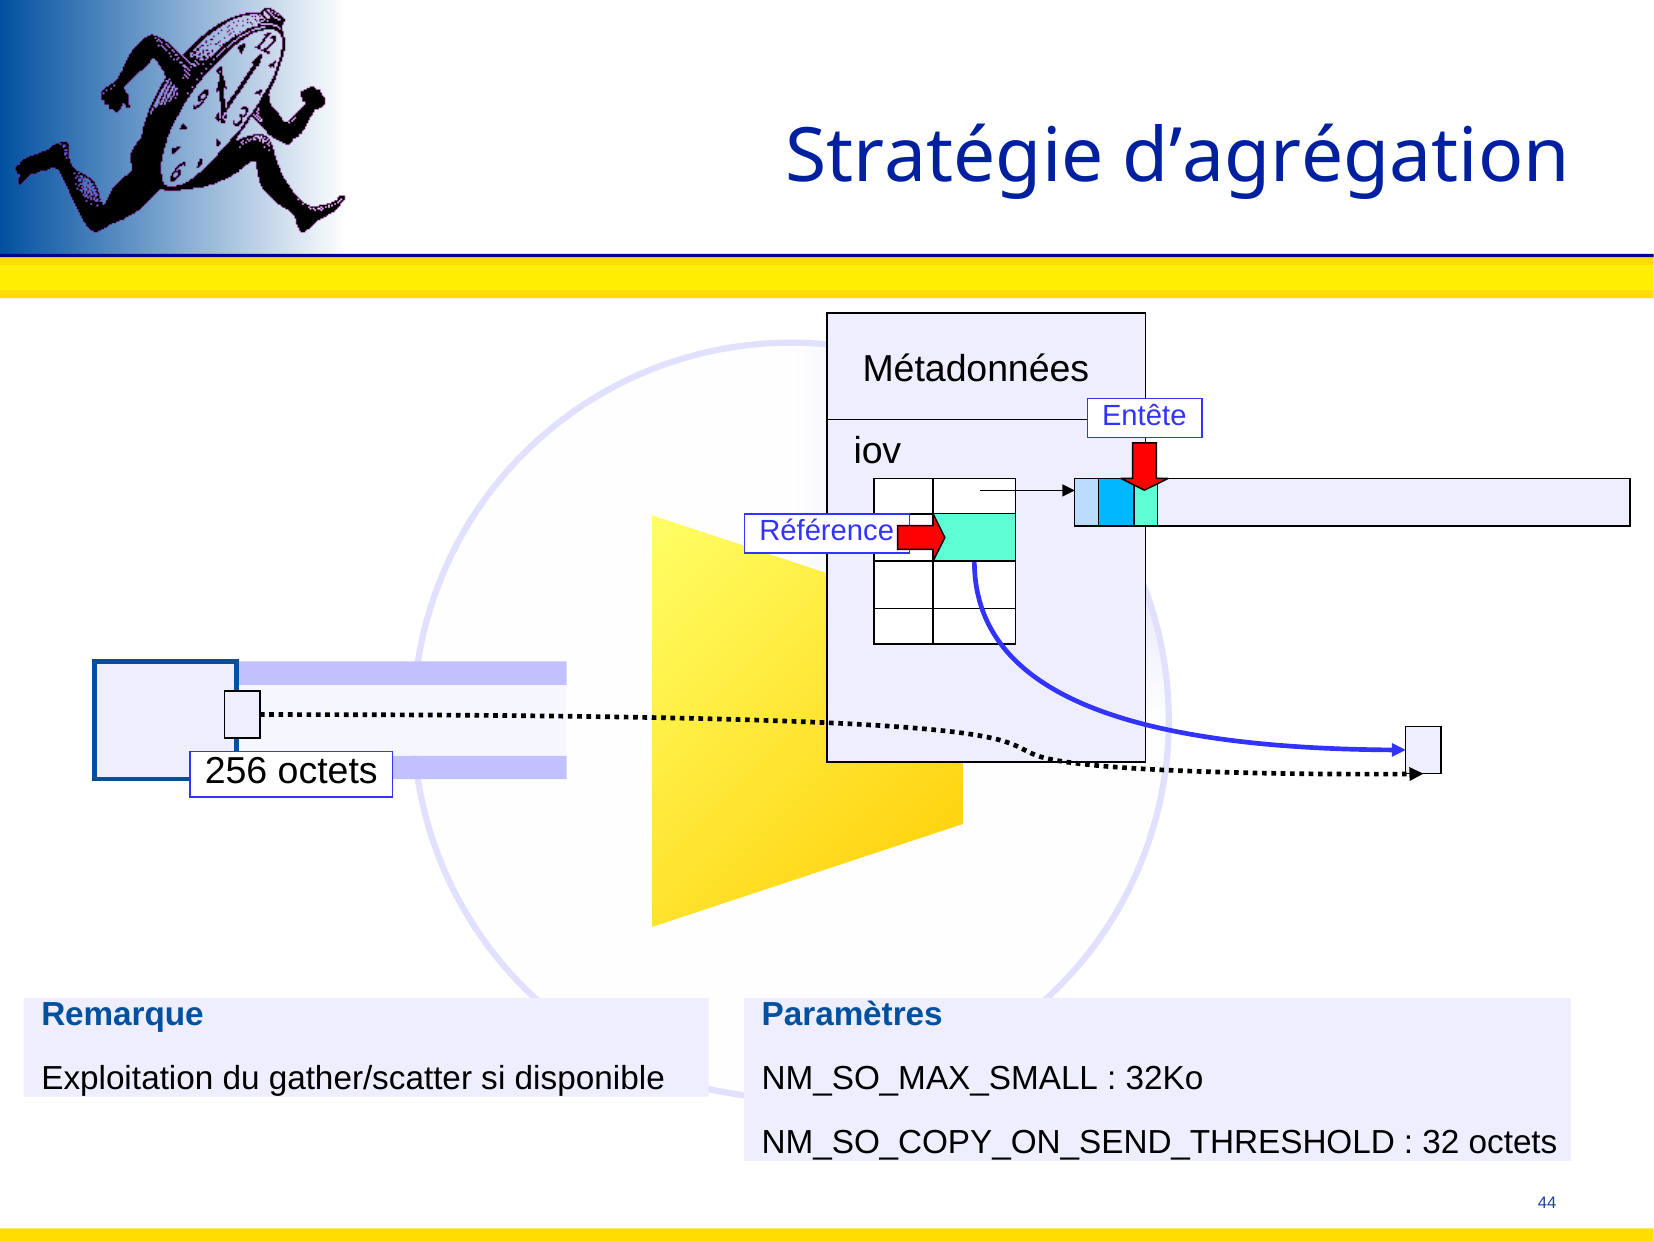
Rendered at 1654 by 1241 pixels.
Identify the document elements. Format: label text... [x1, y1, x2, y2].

picture [14, 0, 353, 245]
text_box Paramètres NM_SO_MAX_SMALL : 32Ko NM_SO_COPY_ON_SEND_THRESHOLD : 32 octets [744, 998, 1571, 1161]
text_box Remarque Exploitation du gather/scatter si disponible [23, 998, 709, 1097]
text_box 256 octets [190, 751, 393, 798]
text_box [94, 312, 1630, 1096]
text_box Métadonnées [847, 350, 1104, 396]
text_box [1405, 726, 1442, 774]
text_box Référence [744, 513, 910, 553]
title Stratégie d’agrégation [372, 49, 1571, 257]
text_box iov [838, 431, 917, 477]
text_box Entête [1087, 398, 1202, 438]
